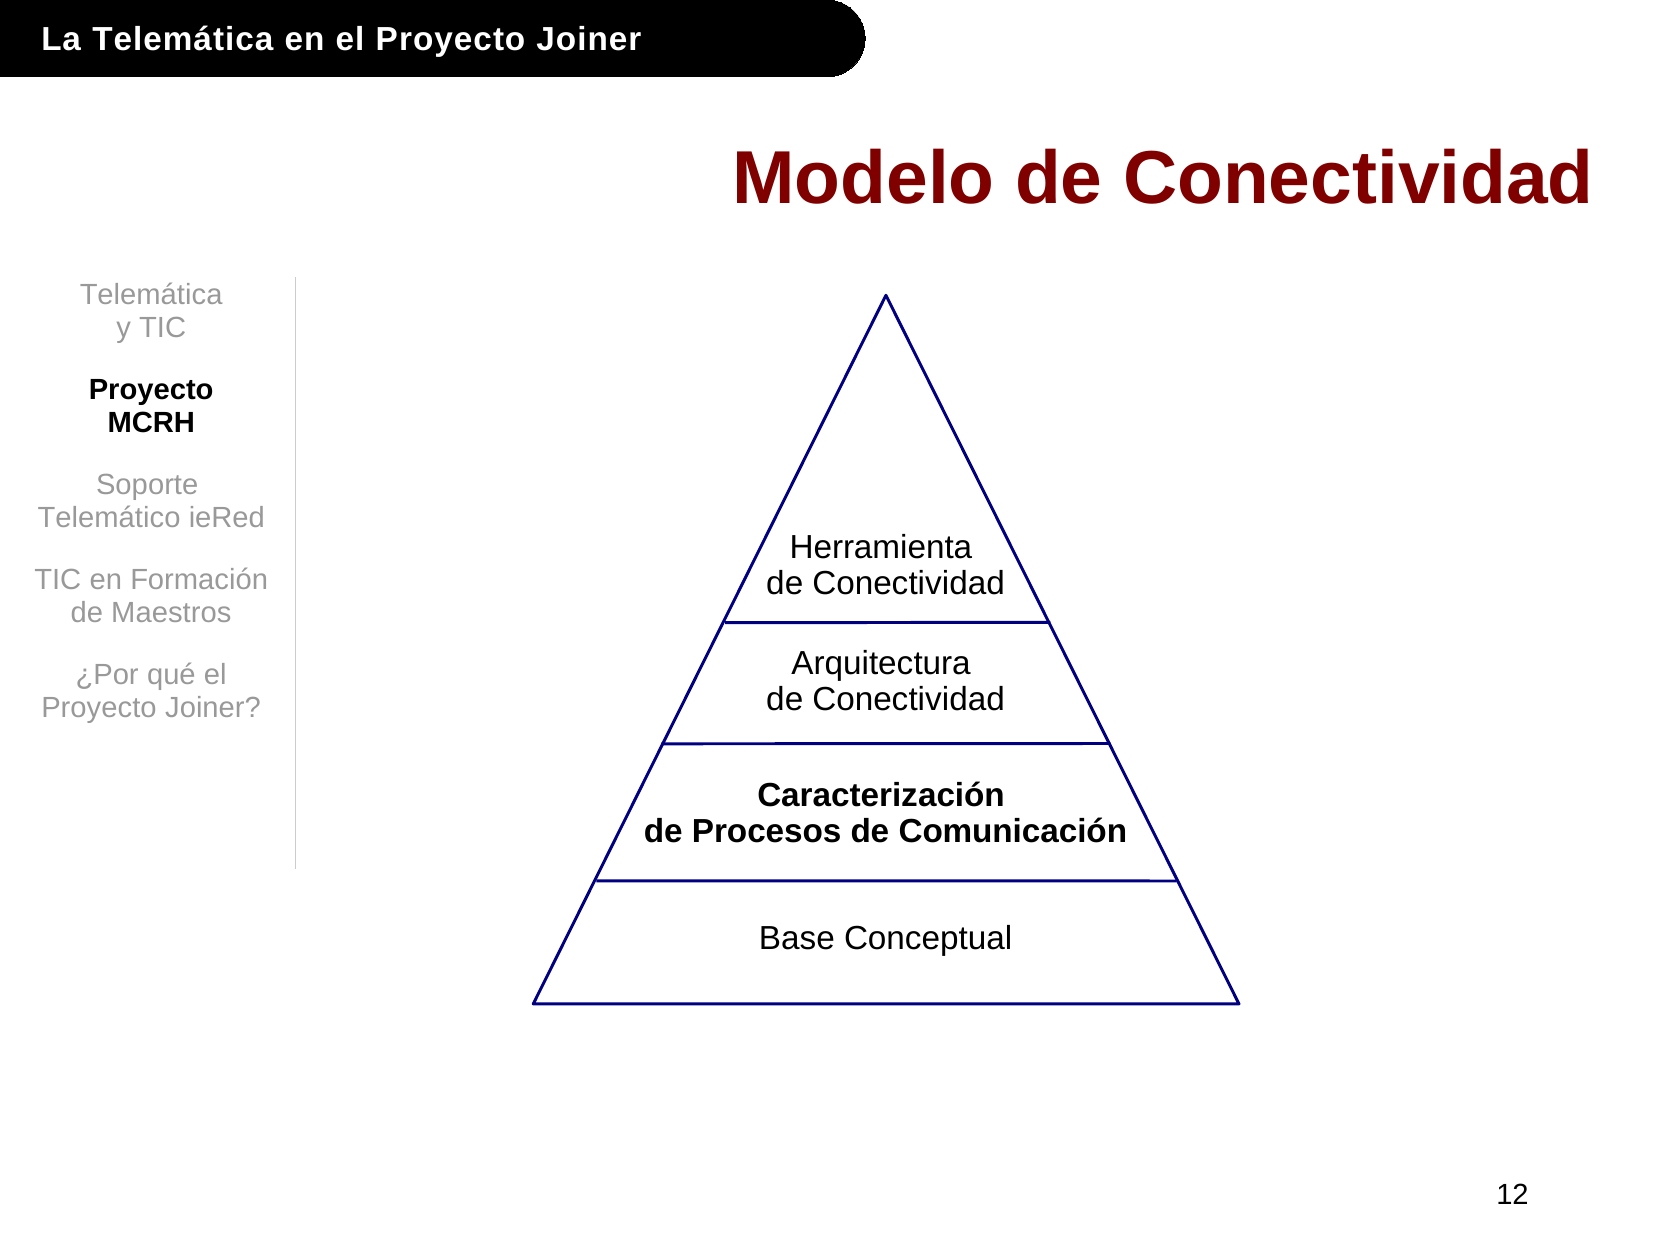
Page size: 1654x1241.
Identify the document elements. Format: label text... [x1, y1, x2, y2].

text_box Caracterización de Procesos de Comunicación [643, 778, 1128, 863]
list Telemática y TIC Proyecto MCRH Soporte Telemático ieRed TIC en Formación de Maestros ¿Por qué el Proyecto Joiner? [18, 277, 285, 862]
text_box Base Conceptual [758, 920, 1013, 963]
text_box Arquitectura de Conectividad [766, 646, 1006, 728]
title Modelo de Conectividad [118, 118, 1595, 237]
text_box Herramienta de Conectividad [766, 530, 1006, 612]
